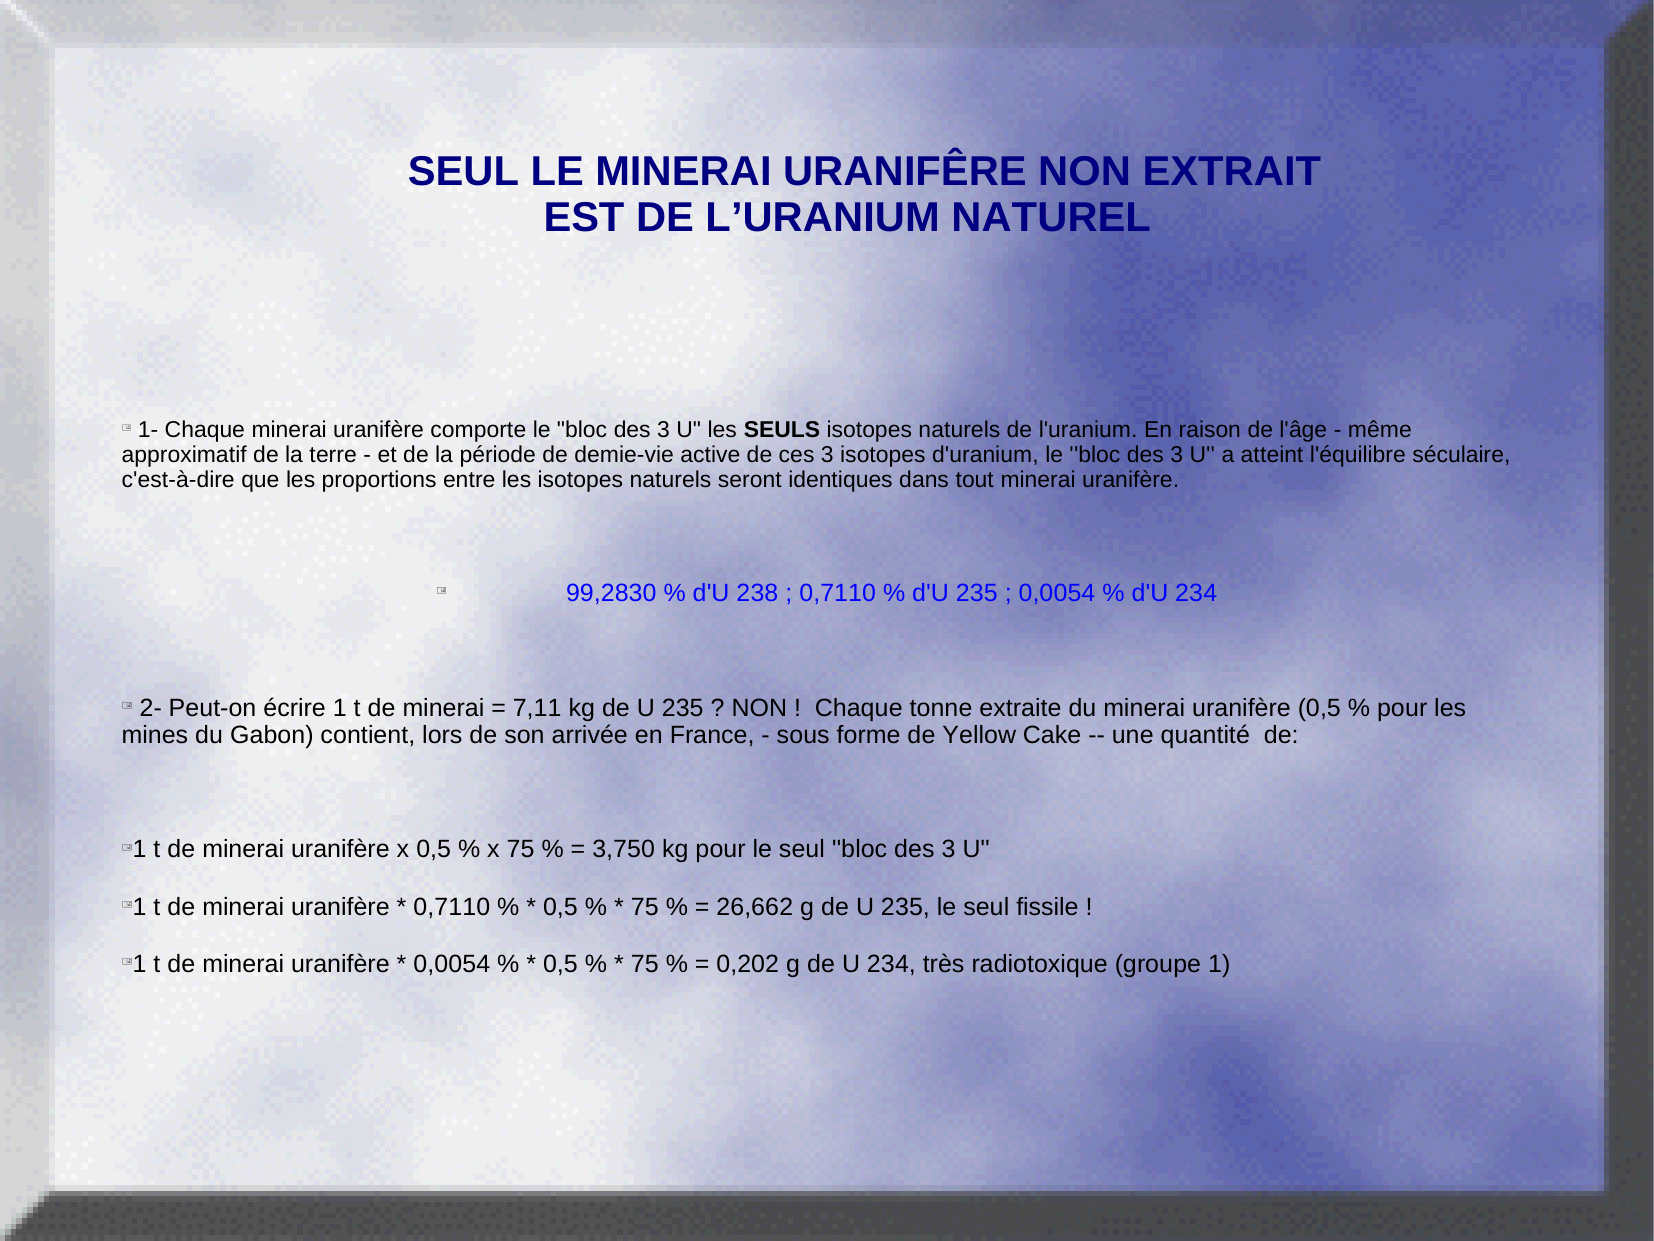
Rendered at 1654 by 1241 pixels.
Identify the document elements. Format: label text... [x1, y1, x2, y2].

title SEUL LE MINERAI URANIFÊRE NON EXTRAIT EST DE L’URANIUM NATUREL [193, 94, 1536, 296]
list 1- Chaque minerai uranifère comporte le "bloc des 3 U" les SEULS isotopes naturels de l'uranium. En raison de l'âge - même approximatif de la terre - et de la période de demie-vie active de ces 3 isotopes d'uranium, le ''bloc des 3 U'' a atteint l'équilibre séculaire, c'est-à-dire que les proportions entre les isotopes naturels seront identiques dans tout minerai uranifère. 99,2830 % d'U 238 ; 0,7110 % d'U 235 ; 0,0054 % d'U 234 2- Peut-on écrire 1 t de minerai = 7,11 kg de U 235 ? NON ! Chaque tonne extraite du minerai uranifère (0,5 % pour les mines du Gabon) contient, lors de son arrivée en France, - sous forme de Yellow Cake -- une quantité de: 1 t de minerai uranifère x 0,5 % x 75 % = 3,750 kg pour le seul ''bloc des 3 U'' 1 t de minerai uranifère * 0,7110 % * 0,5 % * 75 % = 26,662 g de U 235, le seul fissile ! 1 t de minerai uranifère * 0,0054 % * 0,5 % * 75 % = 0,202 g de U 234, très radiotoxique (groupe 1) [121, 417, 1534, 1104]
picture [0, 0, 1654, 1241]
